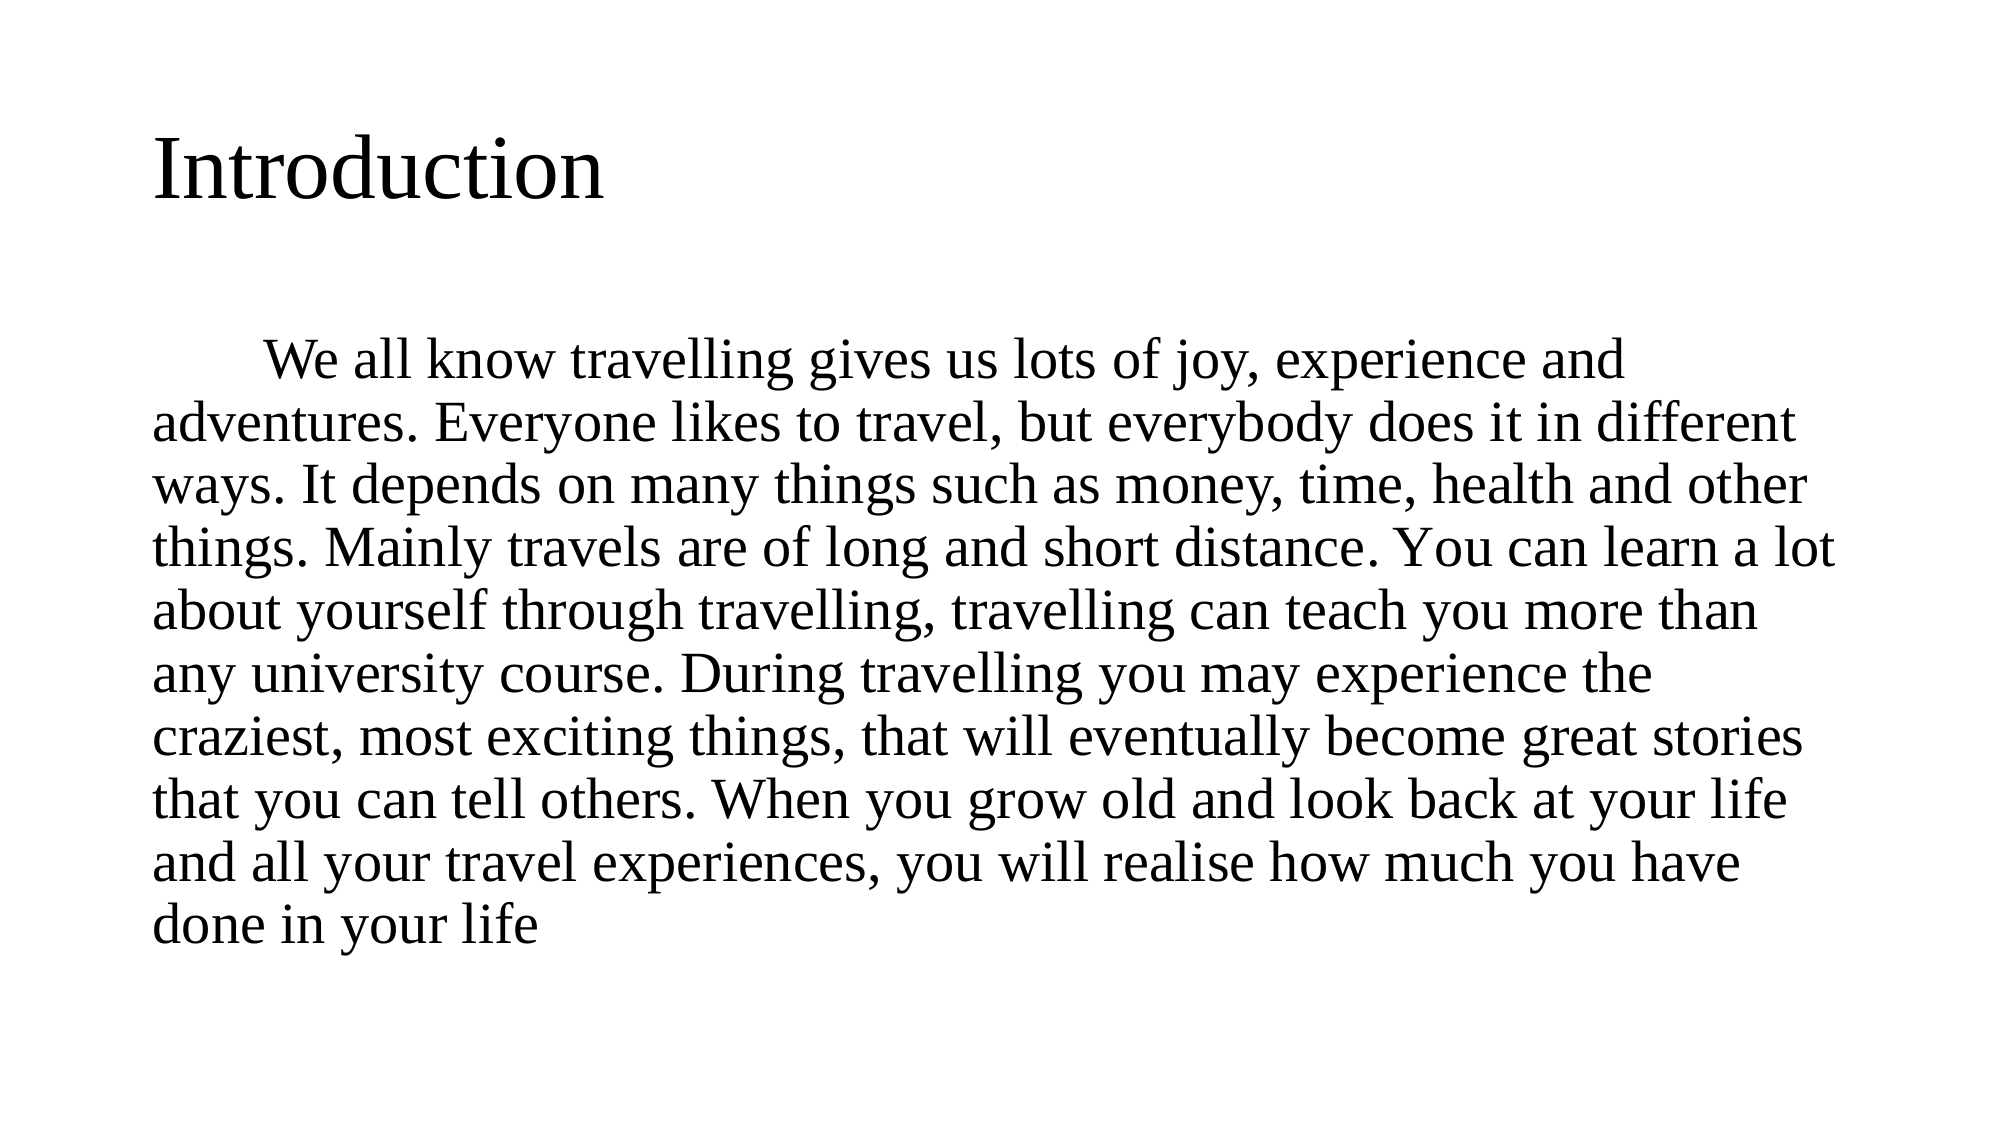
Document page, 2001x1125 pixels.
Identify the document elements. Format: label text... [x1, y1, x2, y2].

list We all know travelling gives us lots of joy, experience and adventures. Everyone likes to travel, but everybody does it in different ways. It depends on many things such as money, time, health and other things. Mainly travels are of long and short distance. You can learn a lot about yourself through travelling, travelling can teach you more than any university course. During travelling you may experience the craziest, most exciting things, that will eventually become great stories that you can tell others. When you grow old and look back at your life and all your travel experiences, you will realise how much you have done in your life [137, 320, 1863, 1014]
title Introduction [137, 59, 1863, 278]
